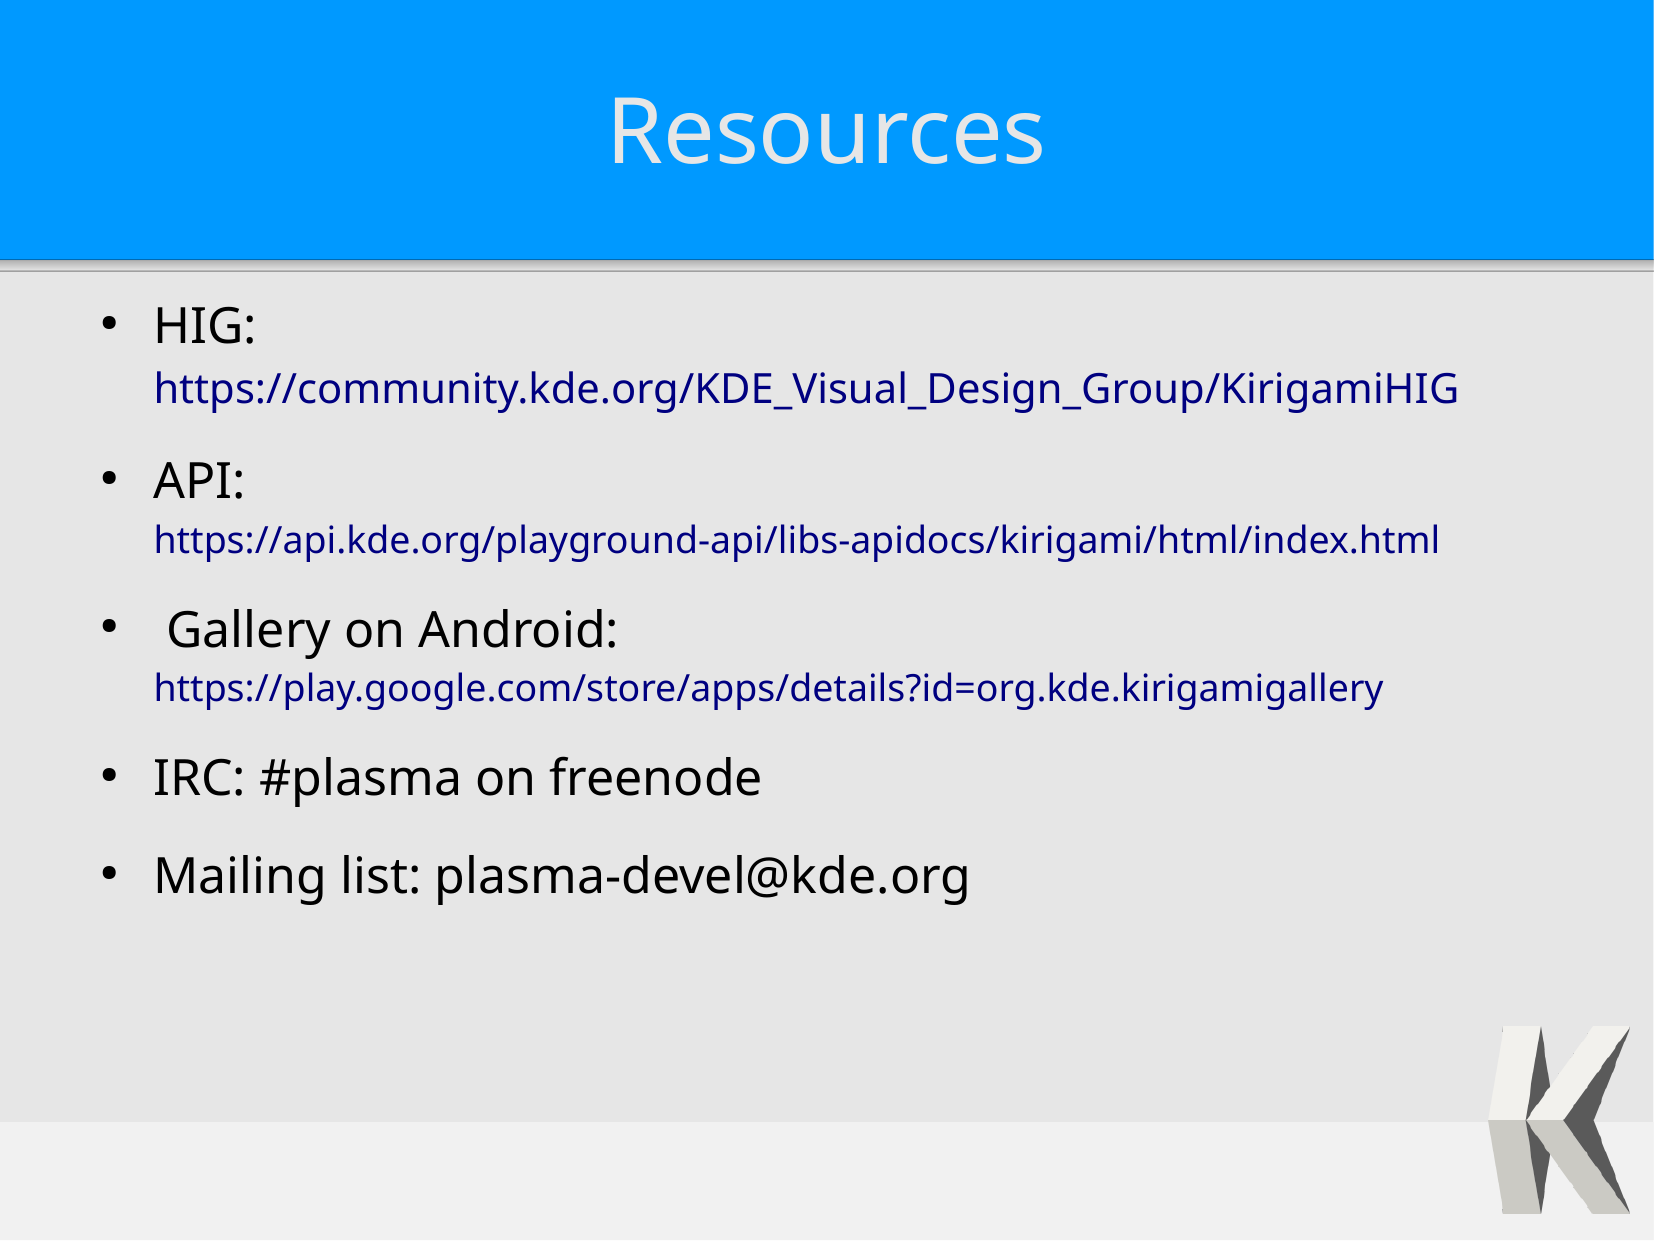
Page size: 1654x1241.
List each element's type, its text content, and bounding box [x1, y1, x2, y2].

picture [1488, 1026, 1630, 1214]
title Resources [82, 24, 1571, 232]
list HIG: https://community.kde.org/KDE_Visual_Design_Group/KirigamiHIG API: https://api.kde.org/playground-api/libs-apidocs/kirigami/html/index.html Gallery on Android: https://play.google.com/store/apps/details?id=org.kde.kirigamigallery IRC: #plasma on freenode Mailing list: plasma-devel@kde.org [82, 290, 1538, 1010]
